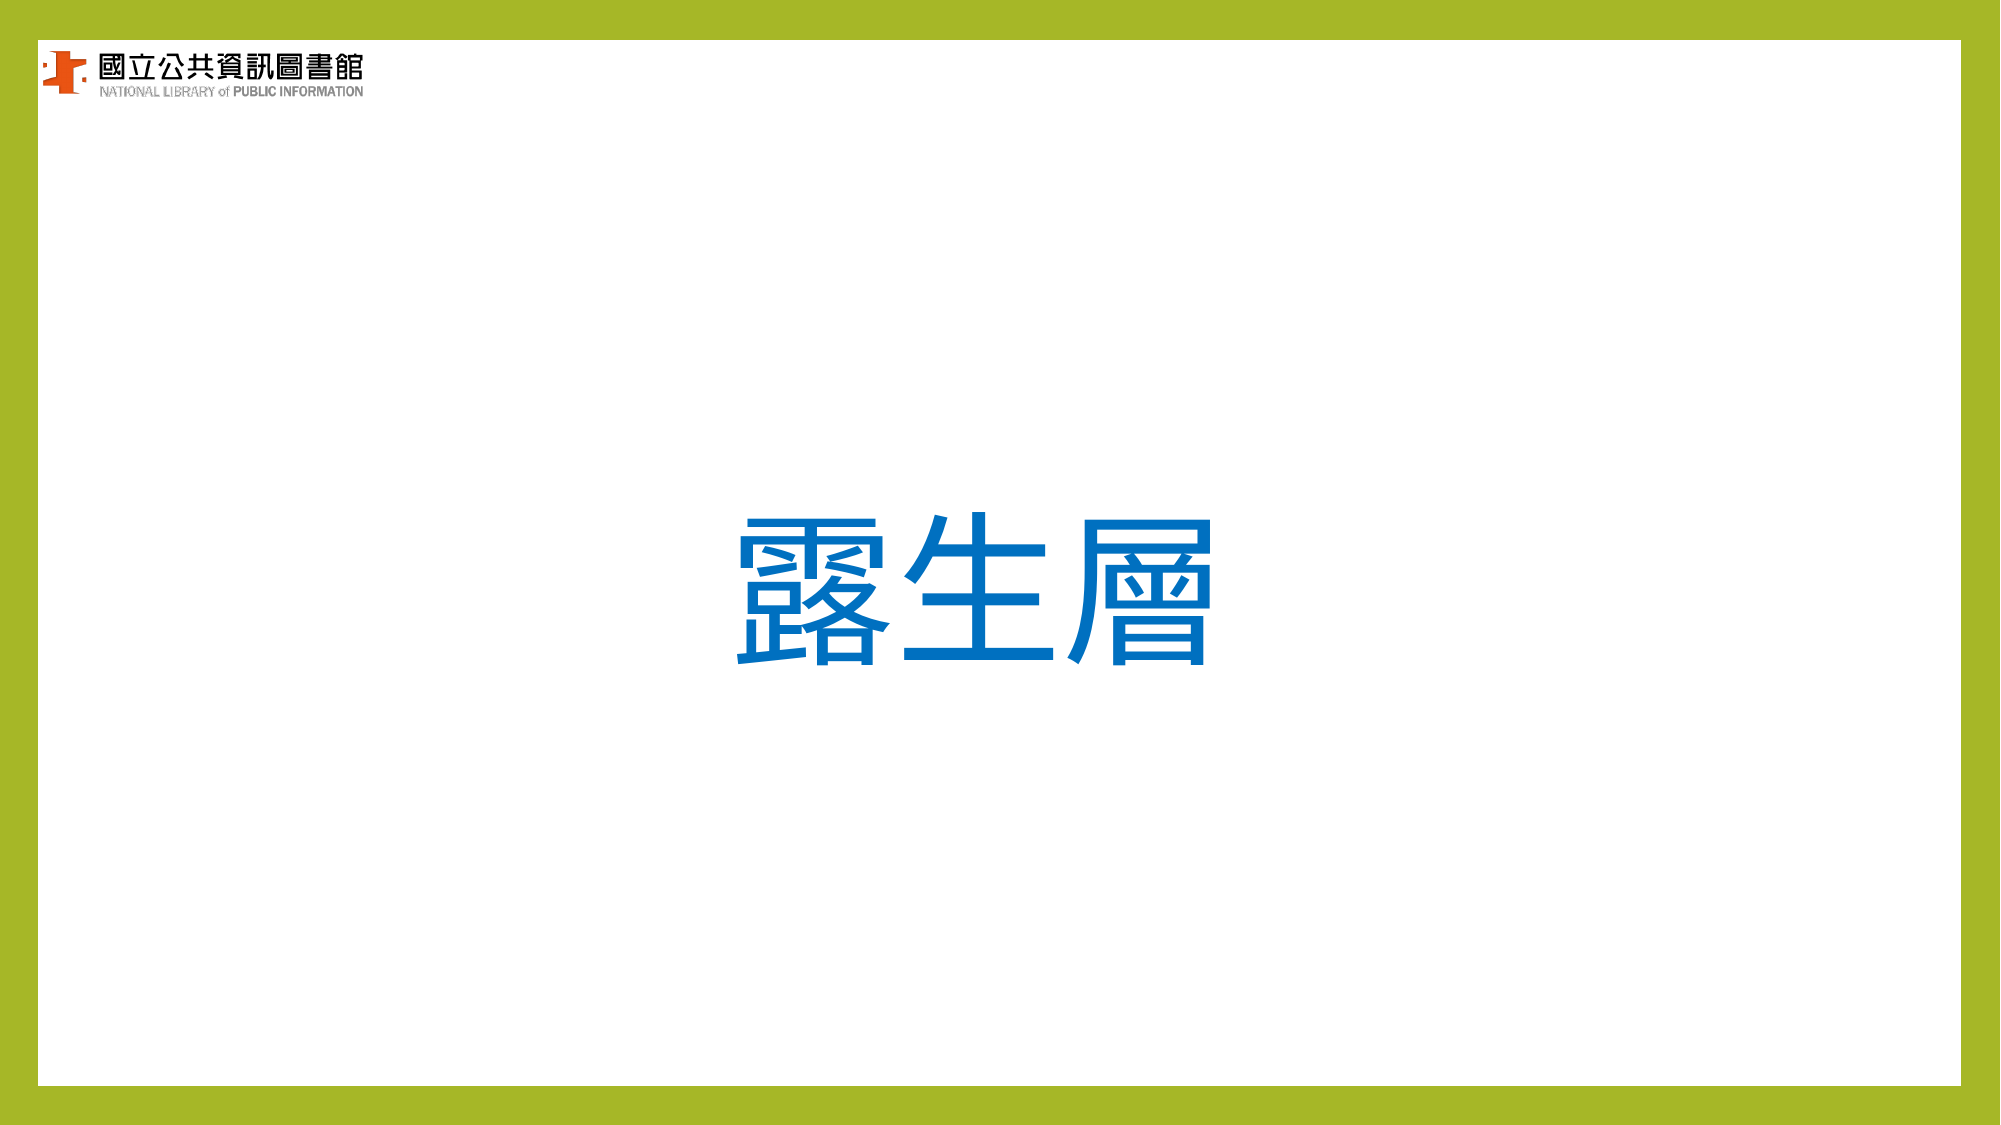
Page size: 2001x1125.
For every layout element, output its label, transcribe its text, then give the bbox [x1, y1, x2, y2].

text_box 露生層 [713, 477, 1265, 696]
